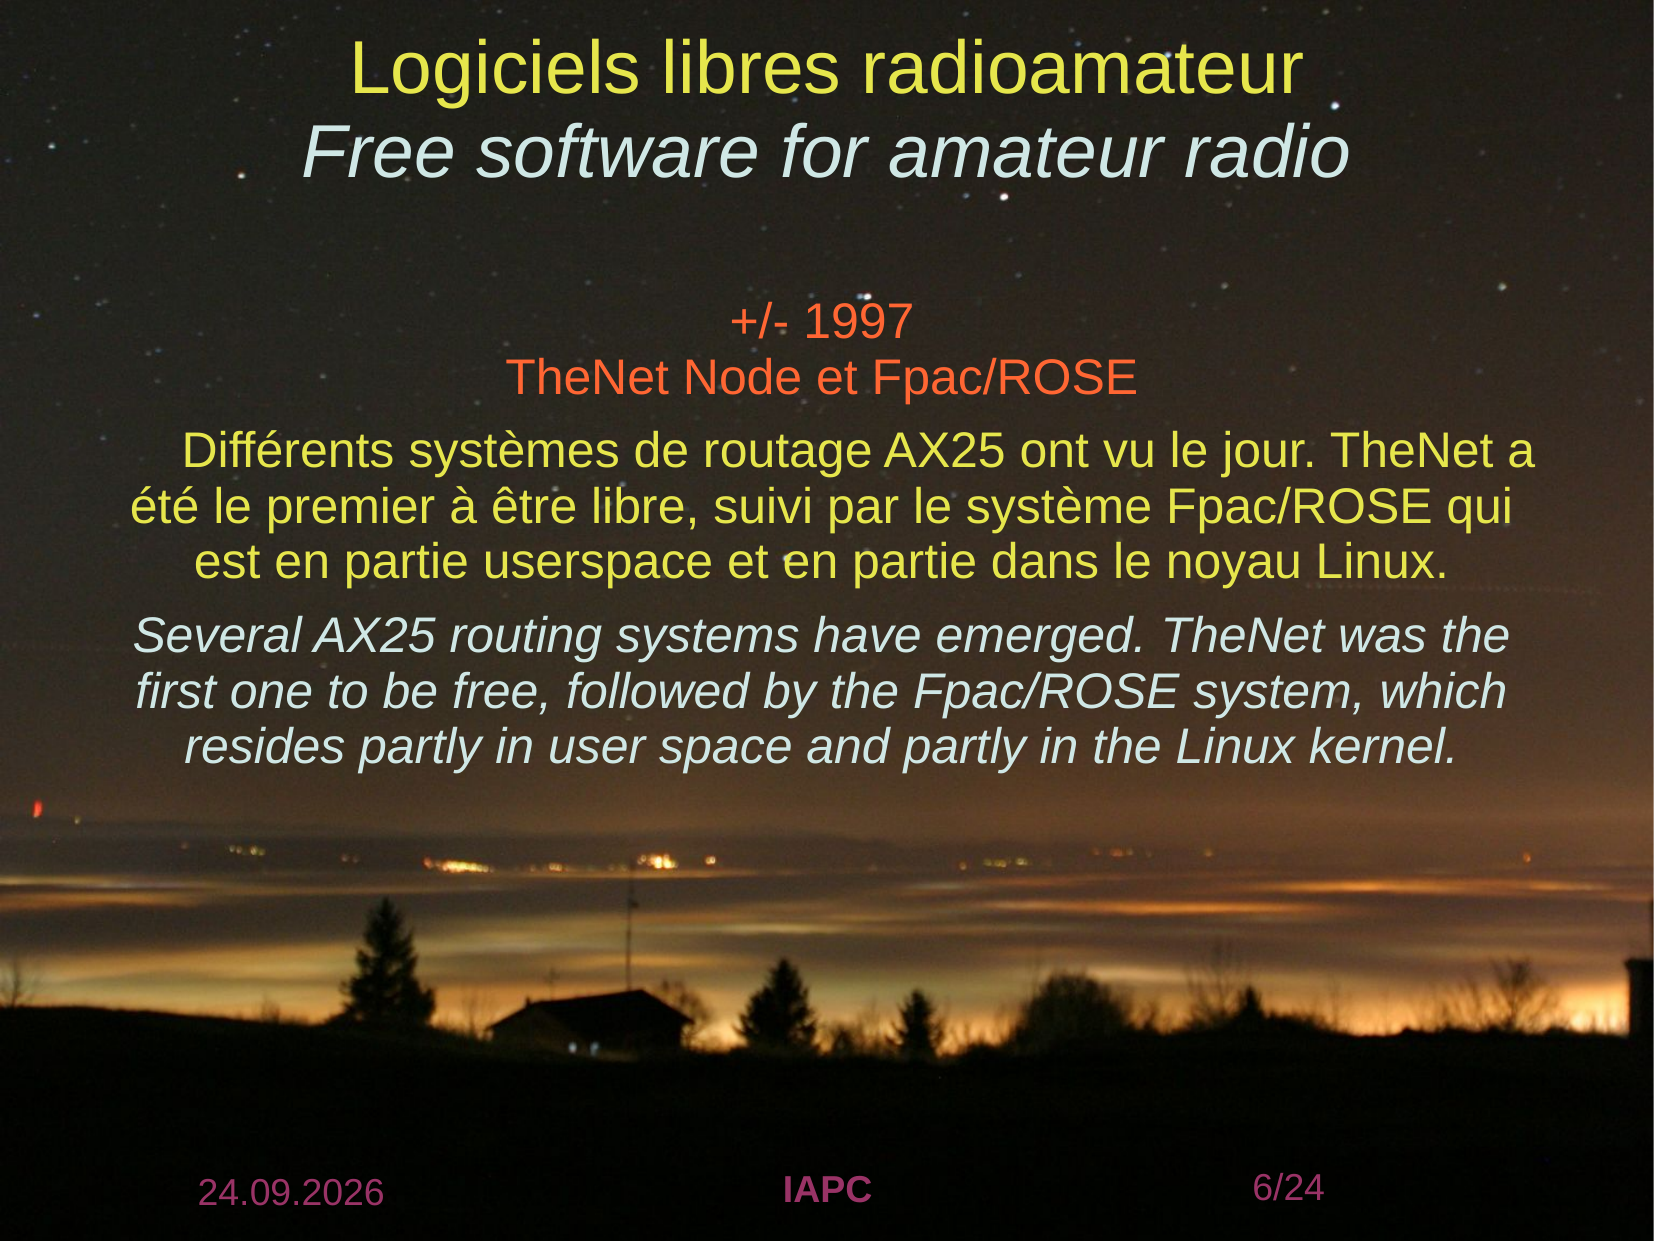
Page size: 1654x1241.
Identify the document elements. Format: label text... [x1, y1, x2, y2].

title Logiciels libres radioamateur Free software for amateur radio [82, 5, 1571, 213]
picture [0, 0, 1654, 1241]
subtitle +/- 1997 TheNet Node et Fpac/ROSE Différents systèmes de routage AX25 ont vu le jour. TheNet a été le premier à être libre, suivi par le système Fpac/ROSE qui est en partie userspace et en partie dans le noyau Linux. Several AX25 routing systems have emerged. TheNet was the first one to be free, followed by the Fpac/ROSE system, which resides partly in user space and partly in the Linux kernel. [94, 237, 1550, 886]
